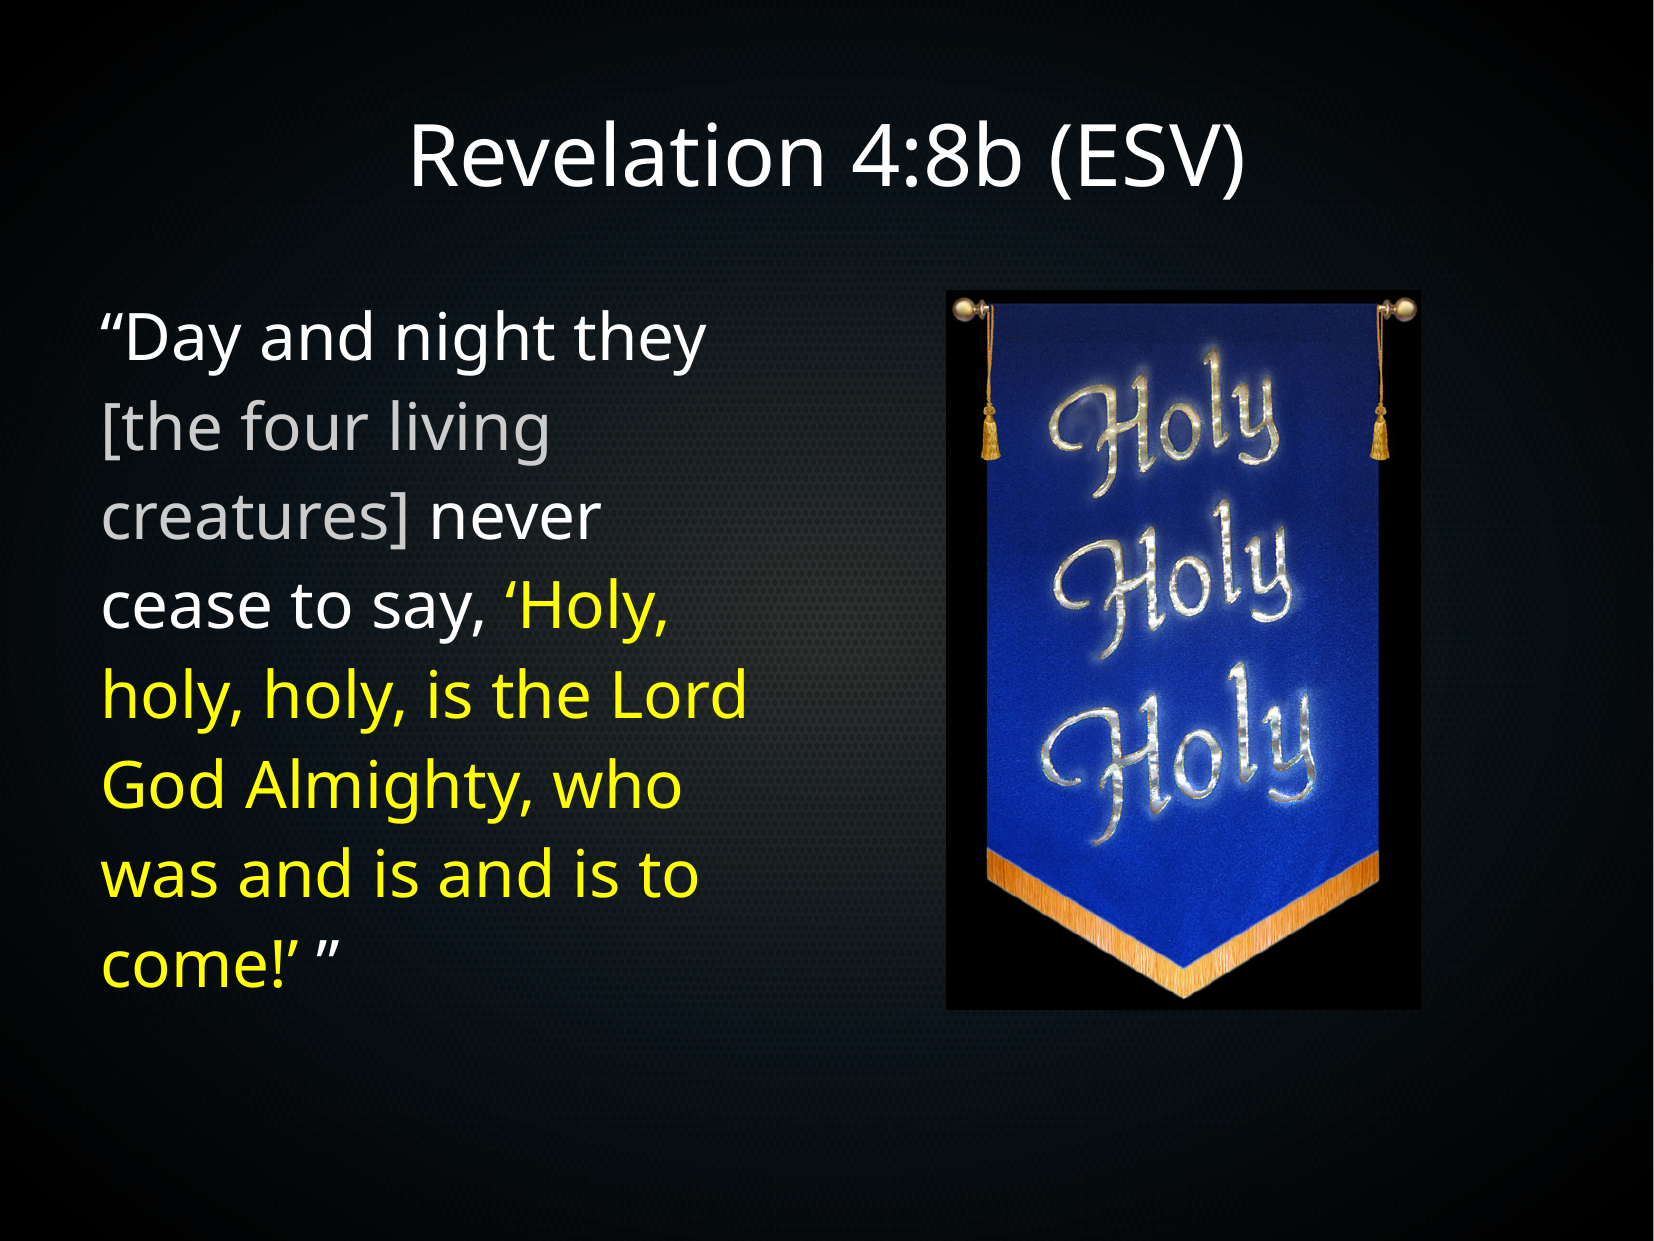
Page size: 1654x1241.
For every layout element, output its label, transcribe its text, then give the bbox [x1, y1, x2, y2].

picture [0, 0, 1654, 1241]
list “Day and night they [the four living creatures] never cease to say, ‘Holy, holy, holy, is the Lord God Almighty, who was and is and is to come!’ ” [82, 290, 793, 1010]
title Revelation 4:8b (ESV) [82, 49, 1571, 257]
